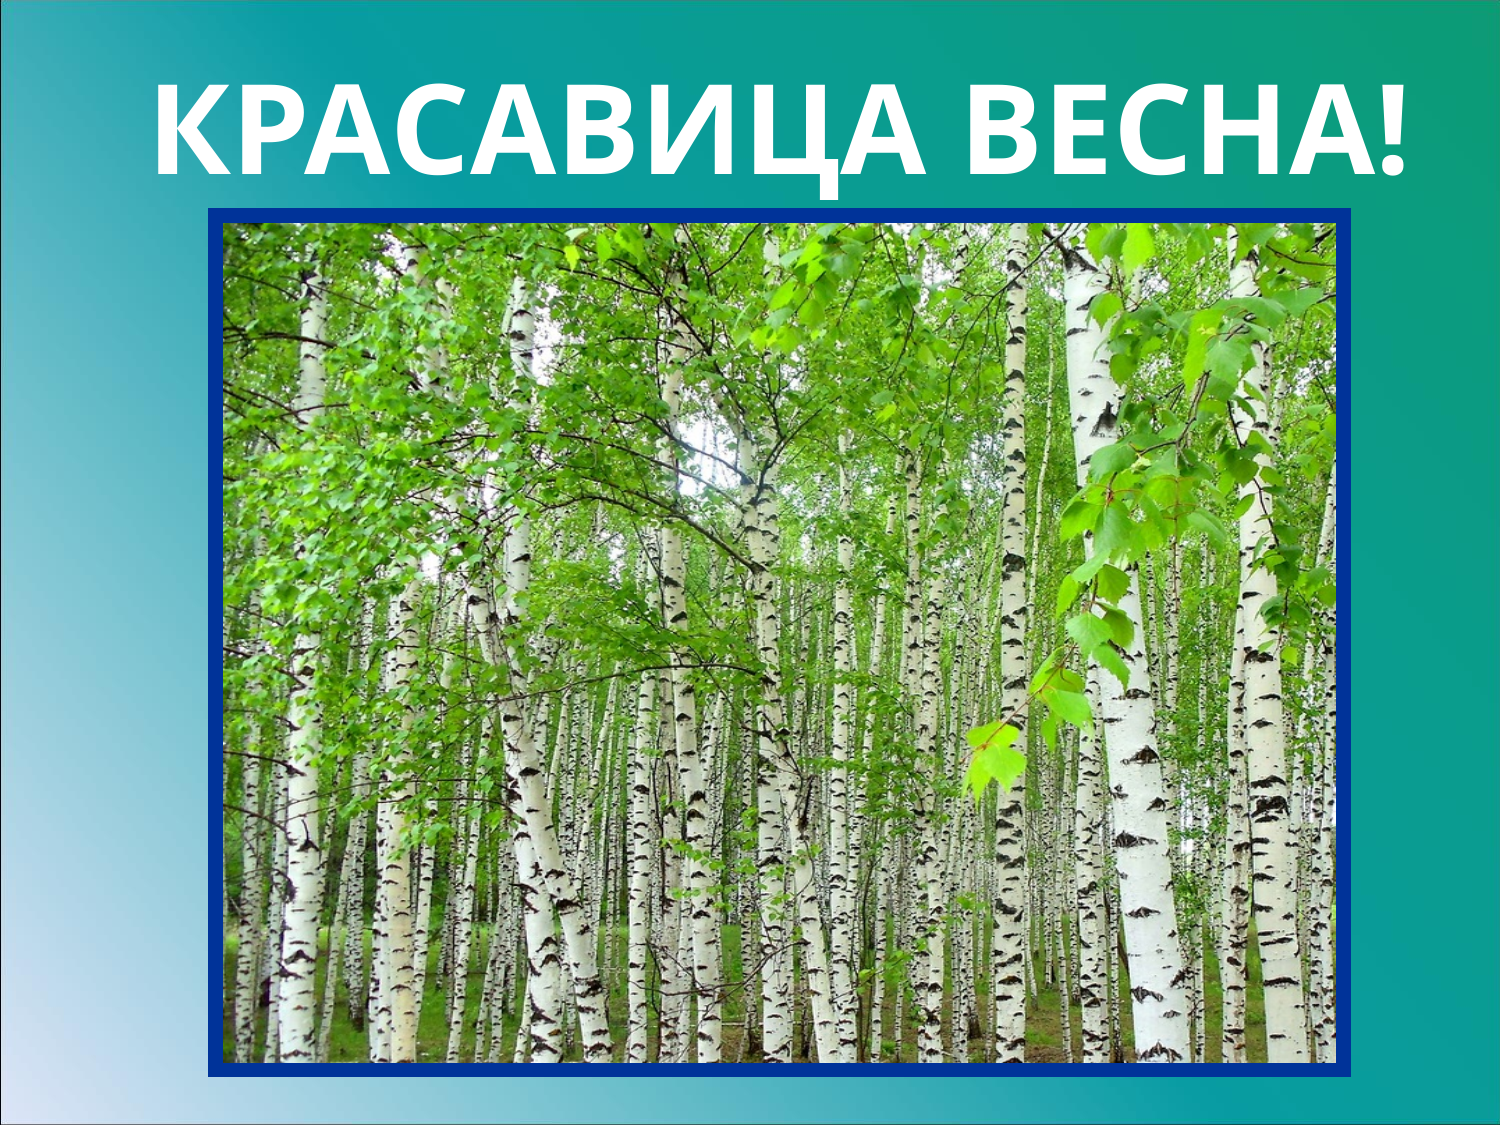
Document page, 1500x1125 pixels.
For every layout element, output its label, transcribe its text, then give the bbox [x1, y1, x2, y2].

title КРАСАВИЦА ВЕСНА! [75, 35, 1438, 200]
picture [222, 222, 1336, 1063]
